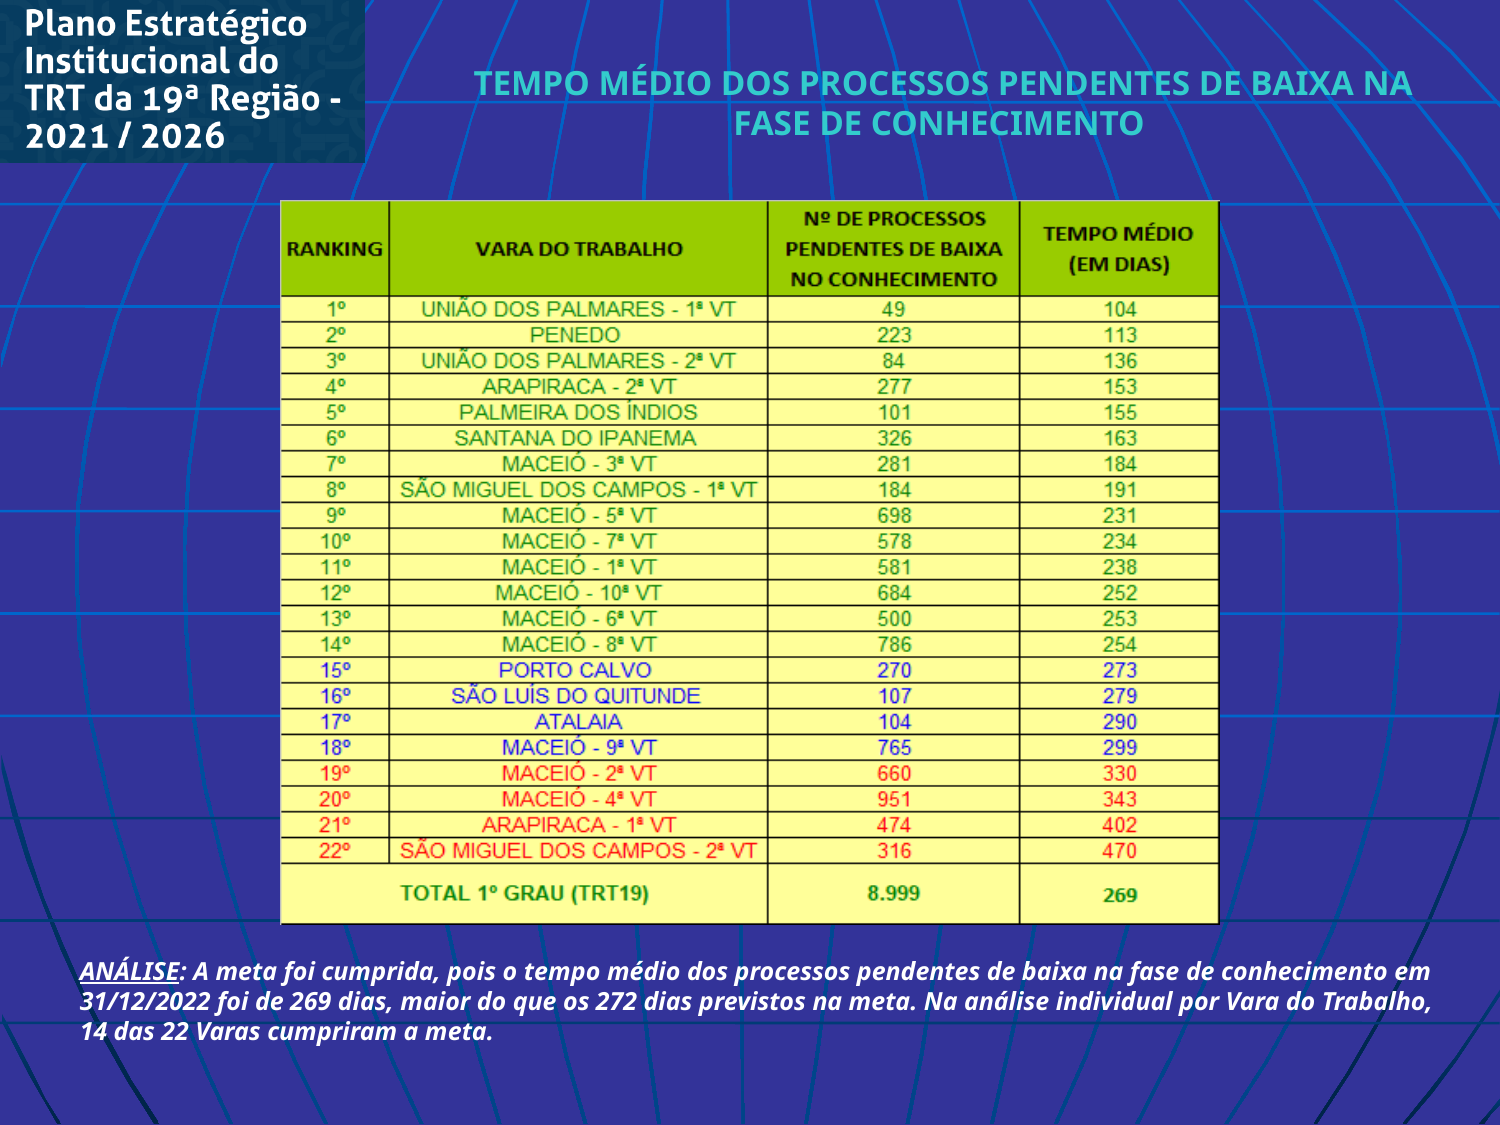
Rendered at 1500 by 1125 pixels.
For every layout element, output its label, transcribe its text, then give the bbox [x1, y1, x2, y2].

text_box ANÁLISE: A meta foi cumprida, pois o tempo médio dos processos pendentes de baixa na fase de conhecimento em 31/12/2022 foi de 269 dias, maior do que os 272 dias previstos na meta. Na análise individual por Vara do Trabalho, 14 das 22 Varas cumpriram a meta. [64, 947, 1471, 1125]
text_box TEMPO MÉDIO DOS PROCESSOS PENDENTES DE BAIXA NA FASE DE CONHECIMENTO [407, 54, 1471, 150]
picture [0, 0, 365, 163]
picture [280, 200, 1220, 925]
